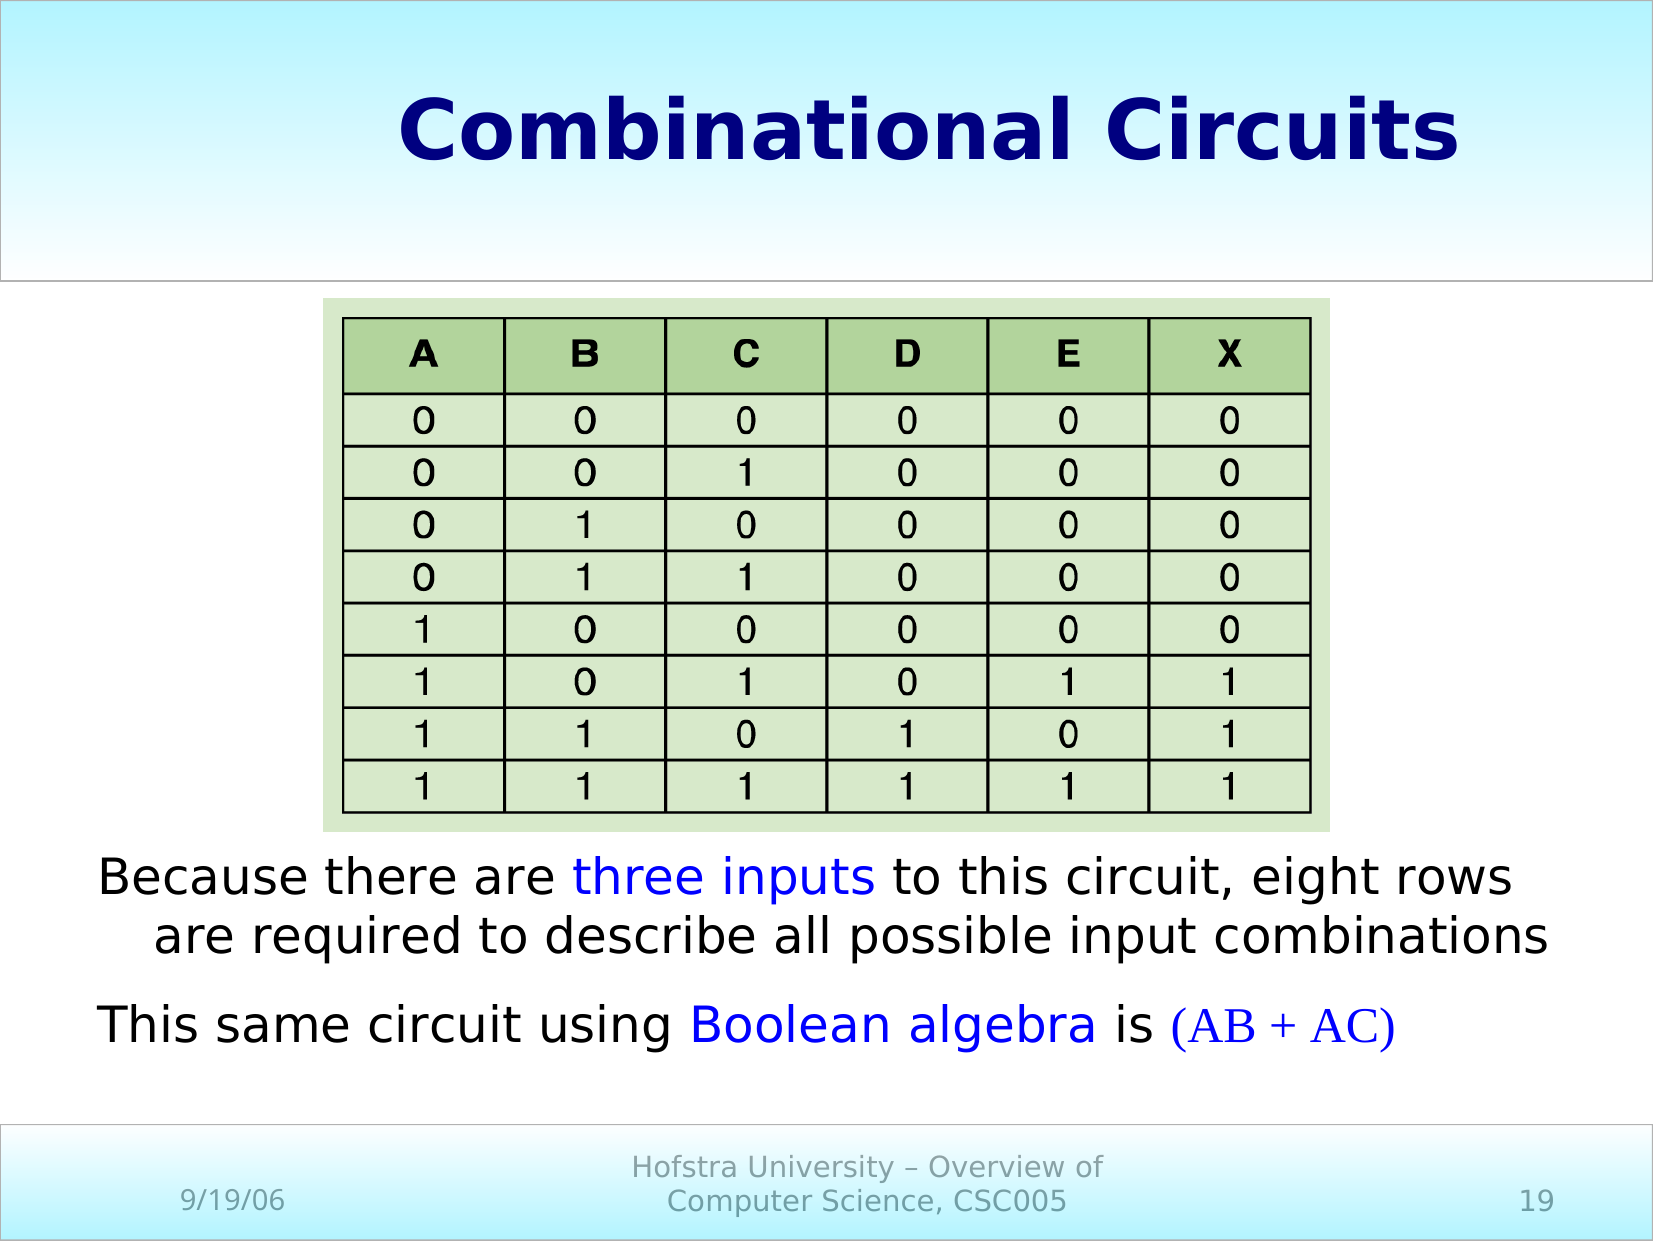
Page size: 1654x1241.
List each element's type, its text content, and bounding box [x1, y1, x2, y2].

list Because there are three inputs to this circuit, eight rows are required to describe all possible input combinations This same circuit using Boolean algebra is (AB + AC) [82, 840, 1571, 1223]
picture [323, 298, 1330, 832]
title Combinational Circuits [247, 27, 1612, 235]
